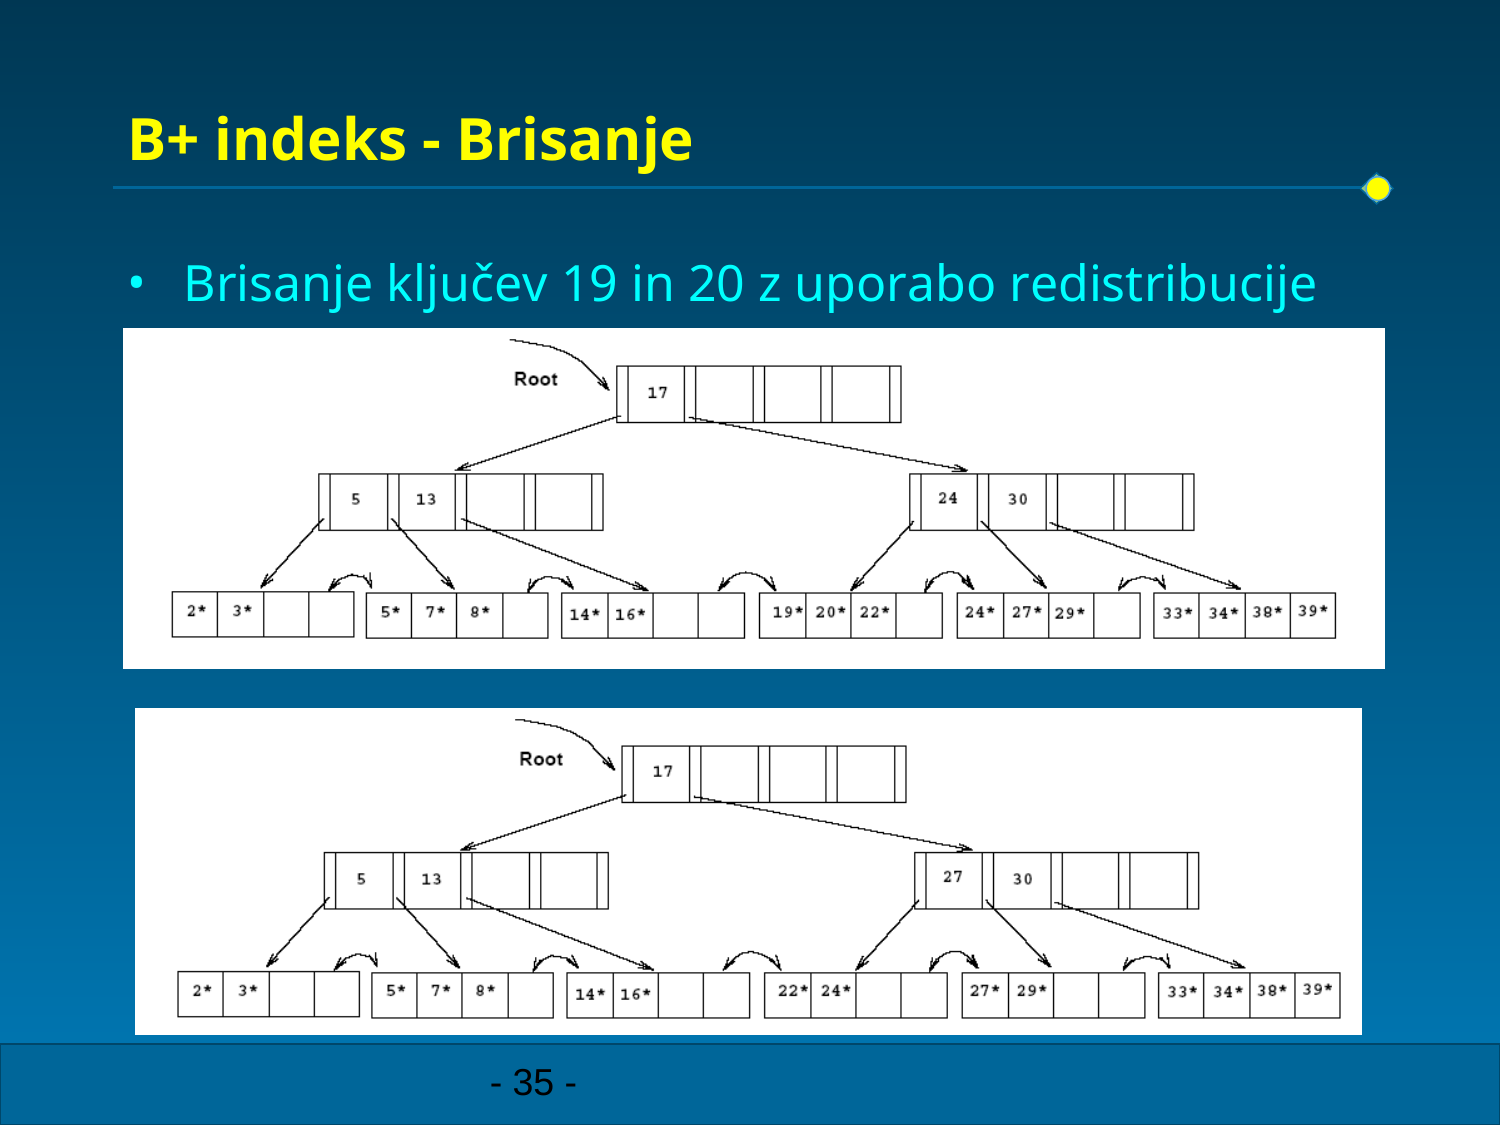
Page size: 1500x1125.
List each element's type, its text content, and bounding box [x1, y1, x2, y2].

list Brisanje ključev 19 in 20 z uporabo redistribucije [112, 237, 1388, 963]
title B+ indeks - Brisanje [112, 94, 1388, 181]
picture [124, 329, 1384, 668]
picture [136, 709, 1361, 1034]
